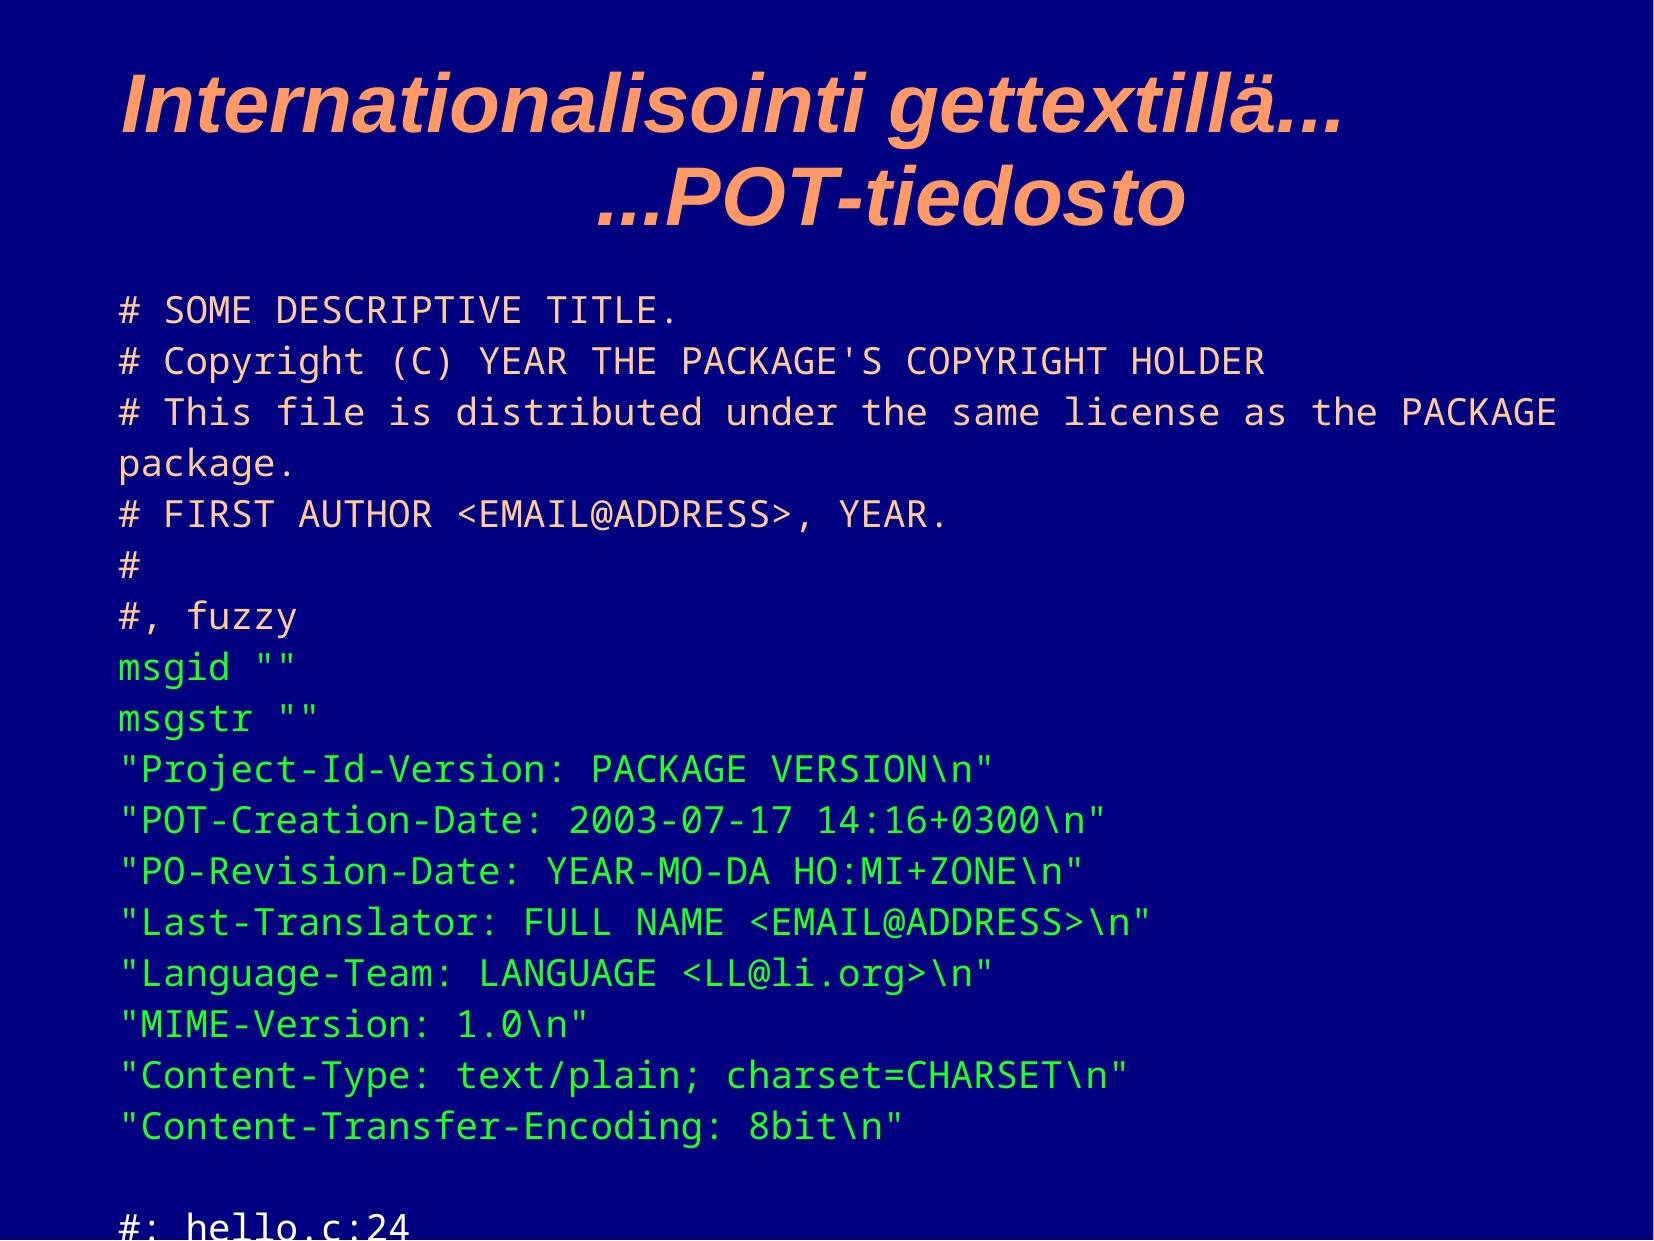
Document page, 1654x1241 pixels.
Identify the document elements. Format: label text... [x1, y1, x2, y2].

text_box # SOME DESCRIPTIVE TITLE. # Copyright (C) YEAR THE PACKAGE'S COPYRIGHT HOLDER # This file is distributed under the same license as the PACKAGE package. # FIRST AUTHOR <EMAIL@ADDRESS>, YEAR. # #, fuzzy msgid "" msgstr "" "Project-Id-Version: PACKAGE VERSION\n" "POT-Creation-Date: 2003-07-17 14:16+0300\n" "PO-Revision-Date: YEAR-MO-DA HO:MI+ZONE\n" "Last-Translator: FULL NAME <EMAIL@ADDRESS>\n" "Language-Team: LANGUAGE <LL@li.org>\n" "MIME-Version: 1.0\n" "Content-Type: text/plain; charset=CHARSET\n" "Content-Transfer-Encoding: 8bit\n" #: hello.c:24 msgid "Hello, world!\n" msgstr "" [118, 283, 1605, 1241]
text_box [108, 1043, 1526, 1211]
title Internationalisointi gettextillä... ...POT-tiedosto [121, 41, 1534, 258]
text_box [108, 590, 1526, 1024]
text_box [108, 265, 1526, 581]
